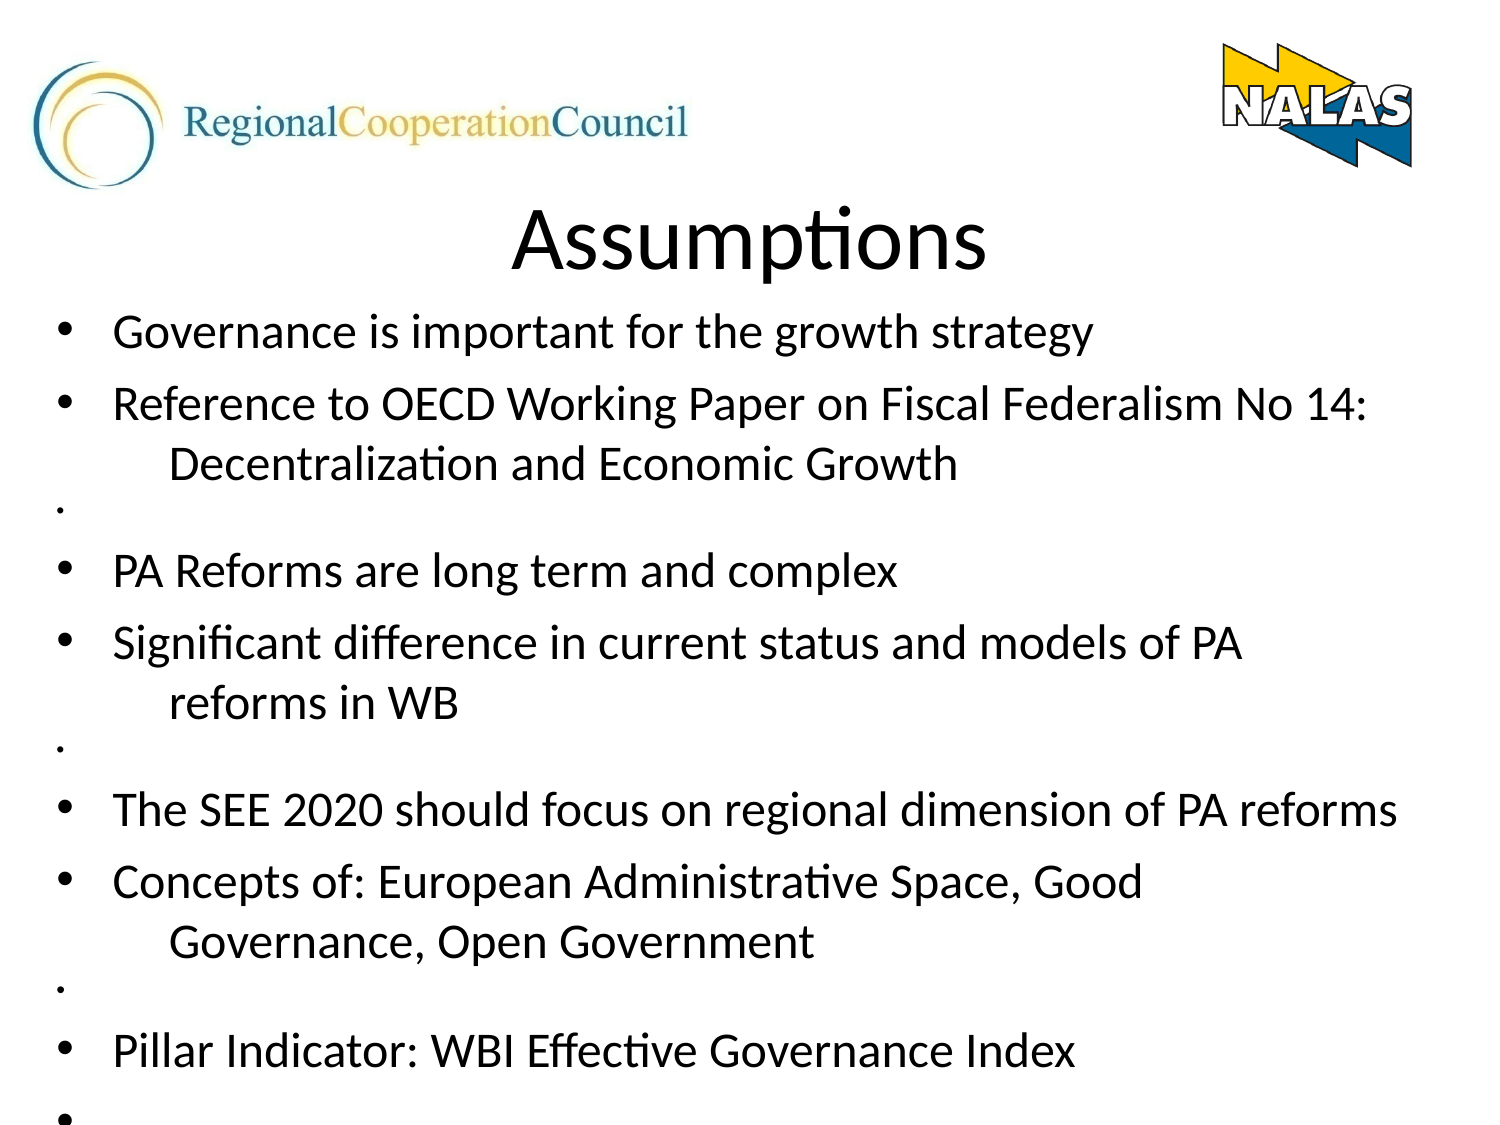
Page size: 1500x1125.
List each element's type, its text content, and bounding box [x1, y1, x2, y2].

picture [27, 53, 692, 197]
list Governance is important for the growth strategy Reference to OECD Working Paper on Fiscal Federalism No 14: Decentralization and Economic Growth PA Reforms are long term and complex Significant difference in current status and models of PA reforms in WB The SEE 2020 should focus on regional dimension of PA reforms Concepts of: European Administrative Space, Good Governance, Open Government Pillar Indicator: WBI Effective Governance Index [41, 290, 1426, 1112]
title Assumptions [75, 138, 1426, 290]
picture [1222, 42, 1412, 168]
